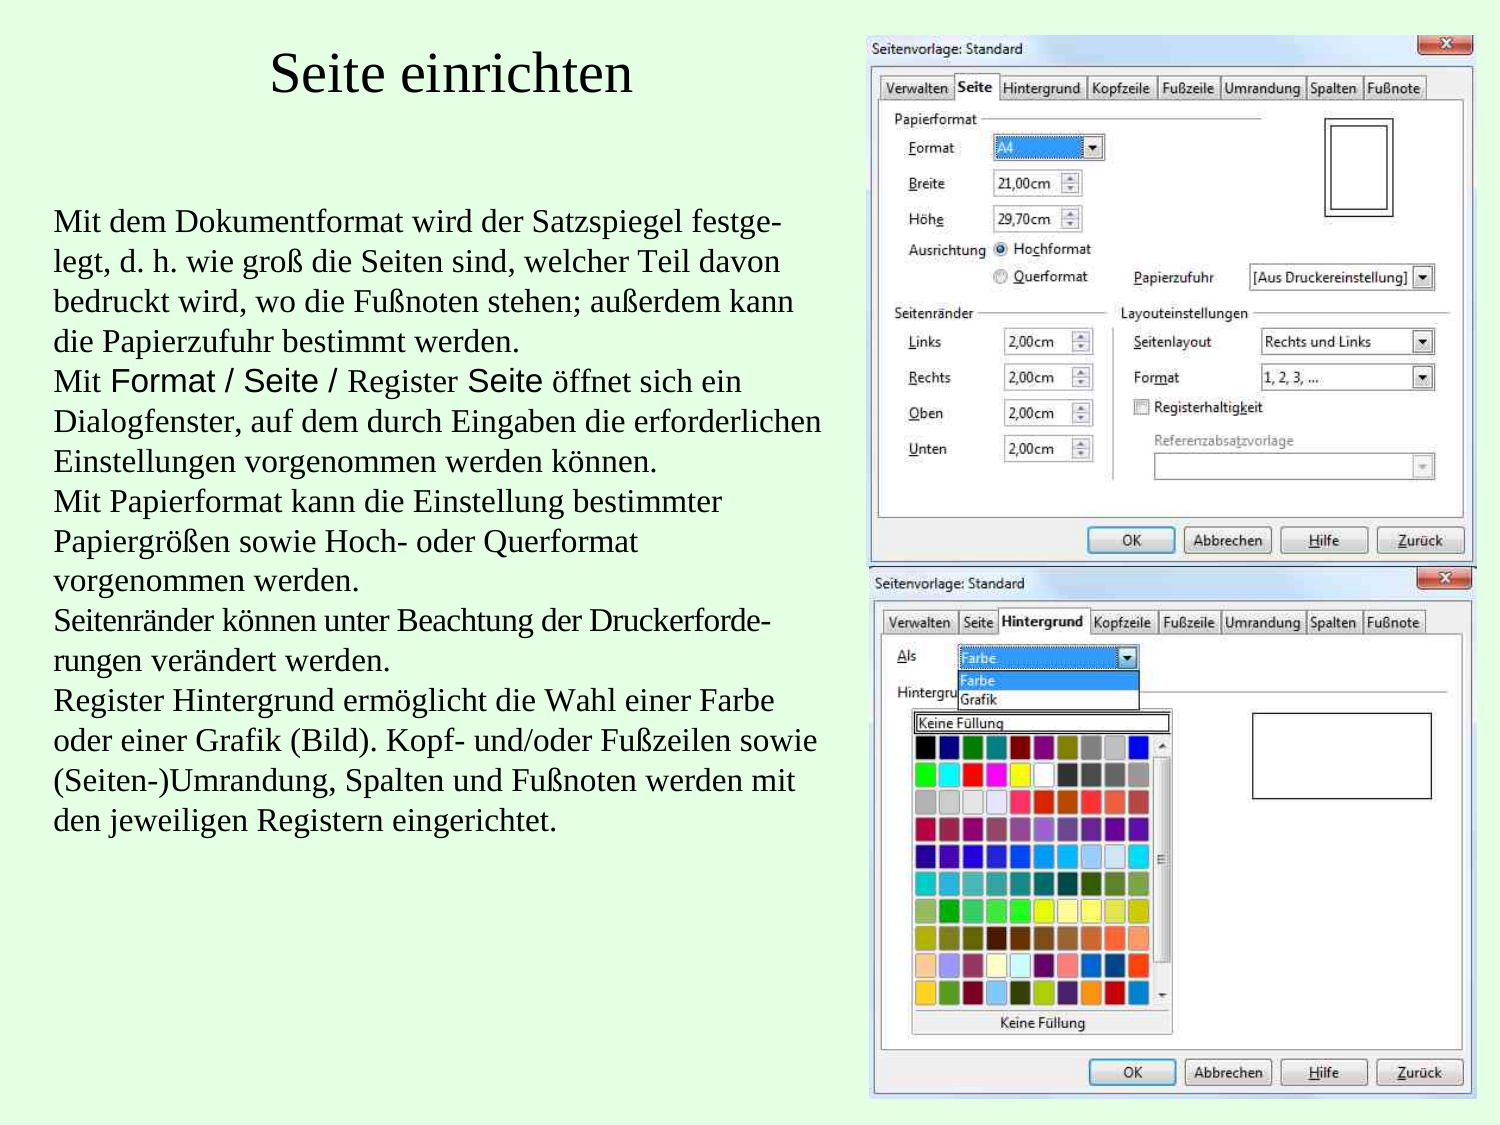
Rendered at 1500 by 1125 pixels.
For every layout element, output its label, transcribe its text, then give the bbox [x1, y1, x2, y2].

picture [866, 35, 1477, 1099]
text_box Mit dem Dokumentformat wird der Satzspiegel festge-legt, d. h. wie groß die Seiten sind, welcher Teil davon bedruckt wird, wo die Fußnoten stehen; außerdem kann die Papierzufuhr bestimmt werden. Mit Format / Seite / Register Seite öffnet sich ein Dialogfenster, auf dem durch Eingaben die erforderlichen Einstellungen vorgenommen werden können. Mit Papierformat kann die Einstellung bestimmter Papiergrößen sowie Hoch- oder Querformat vorgenommen werden. Seitenränder können unter Beachtung der Druckerforde-rungen verändert werden. Register Hintergrund ermöglicht die Wahl einer Farbe oder einer Grafik (Bild). Kopf- und/oder Fußzeilen sowie (Seiten-)Umrandung, Spalten und Fußnoten werden mit den jeweiligen Registern eingerichtet. [38, 191, 839, 846]
title Seite einrichten [115, 18, 788, 119]
